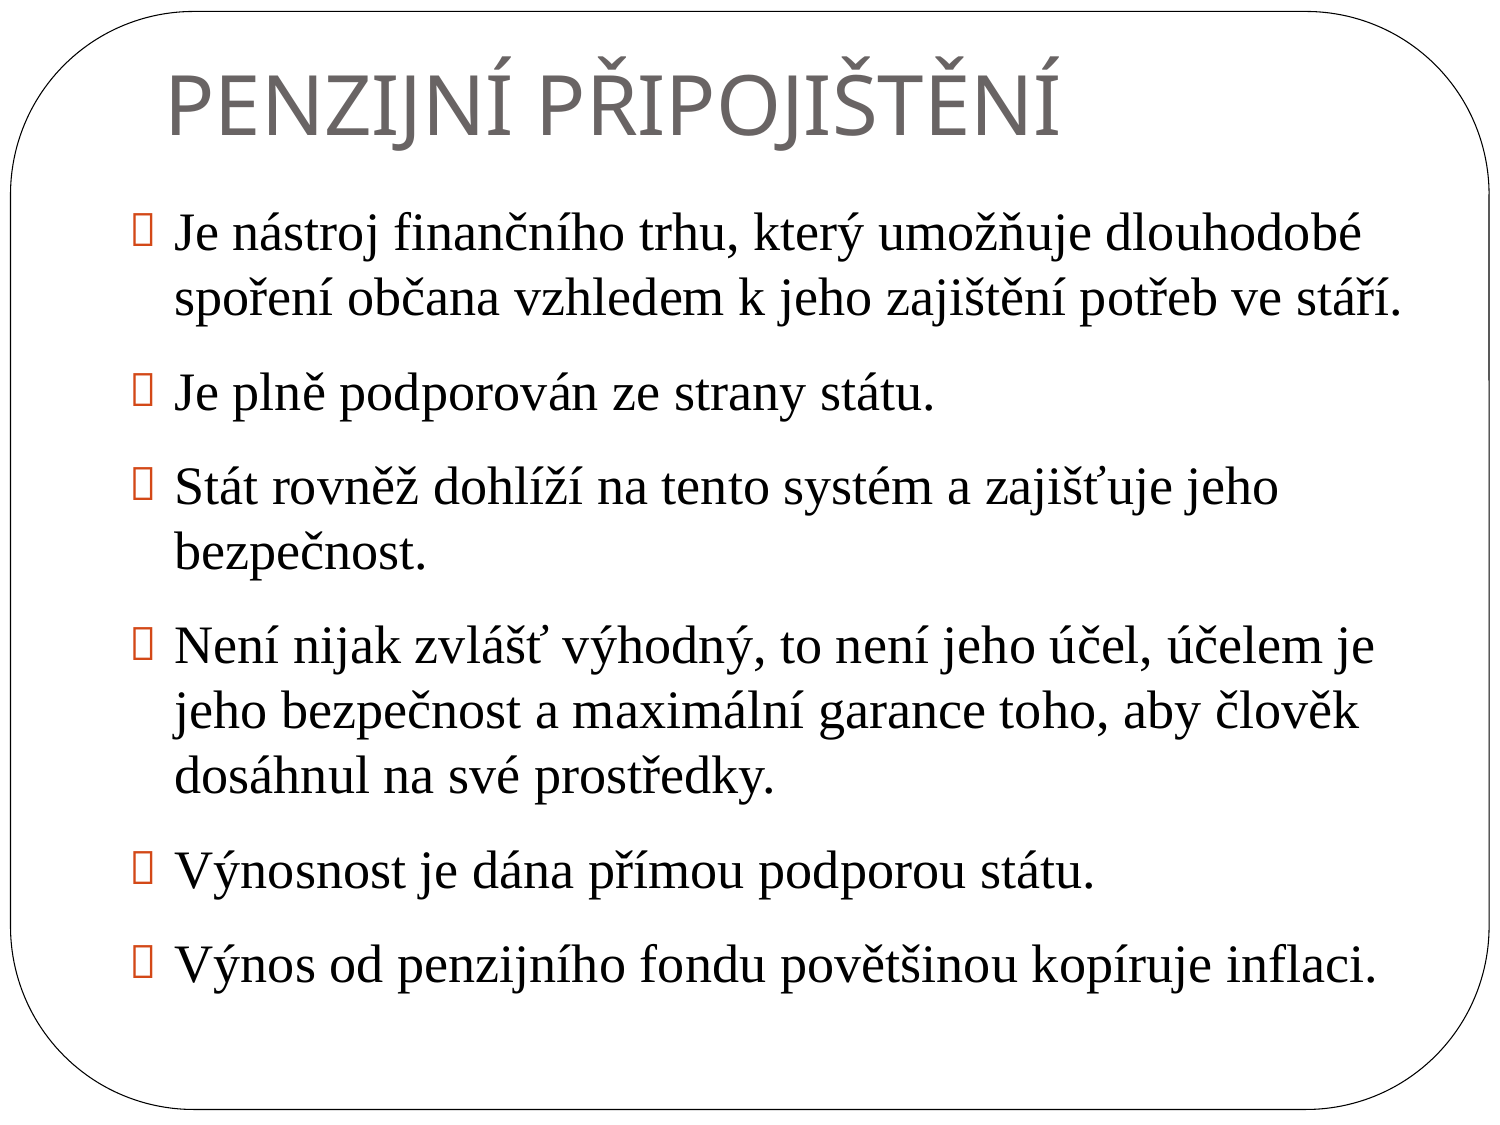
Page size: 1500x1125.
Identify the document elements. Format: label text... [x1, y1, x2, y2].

list Je nástroj finančního trhu, který umožňuje dlouhodobé spoření občana vzhledem k jeho zajištění potřeb ve stáří. Je plně podporován ze strany státu. Stát rovněž dohlíží na tento systém a zajišťuje jeho bezpečnost. Není nijak zvlášť výhodný, to není jeho účel, účelem je jeho bezpečnost a maximální garance toho, aby člověk dosáhnul na své prostředky. Výnosnost je dána přímou podporou státu. Výnos od penzijního fondu povětšinou kopíruje inflaci. [114, 188, 1465, 939]
title PENZIJNÍ PŘIPOJIŠTĚNÍ [150, 45, 1425, 188]
